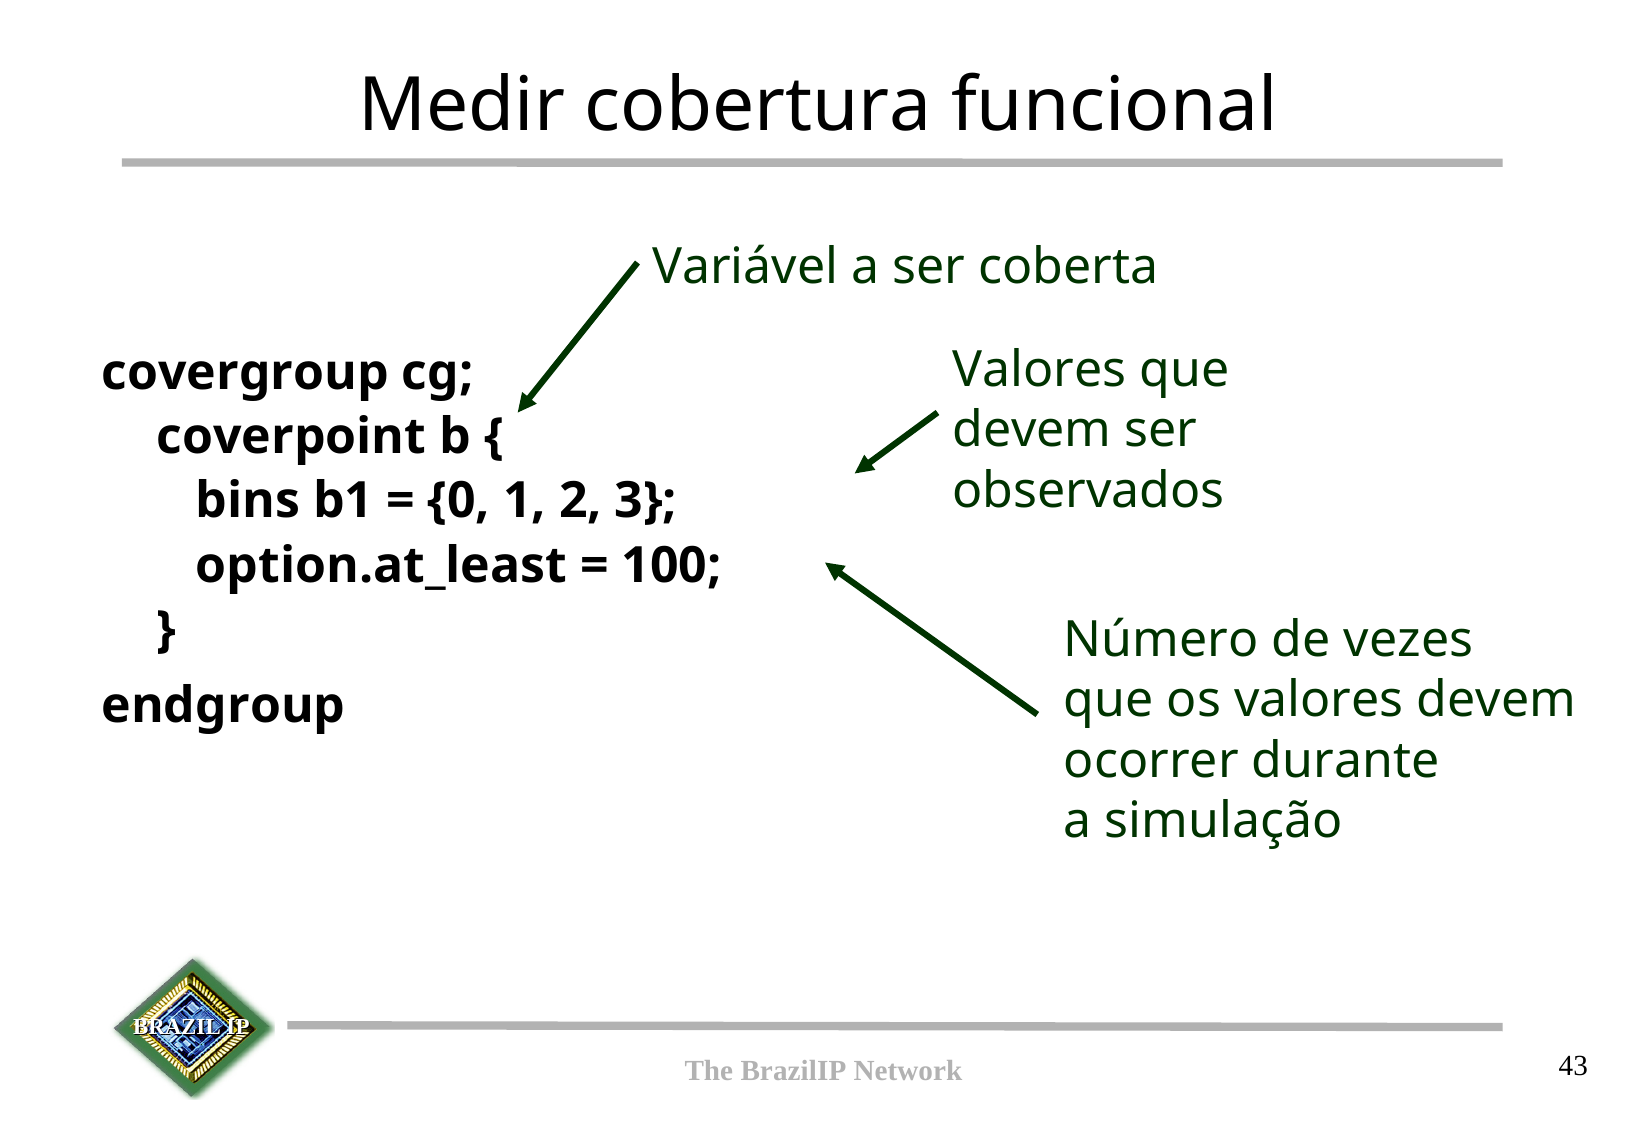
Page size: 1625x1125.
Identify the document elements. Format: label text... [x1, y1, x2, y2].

list covergroup cg; coverpoint b { bins b1 = {0, 1, 2, 3}; option.at_least = 100; } endgroup [86, 330, 1453, 962]
picture [108, 962, 275, 1100]
text_box Variável a ser coberta [637, 224, 1313, 302]
text_box Número de vezes que os valores devem ocorrer durante a simulação [1049, 597, 1599, 856]
title Medir cobertura funcional [127, 2, 1509, 199]
text_box Valores que devem ser observados [937, 327, 1265, 525]
